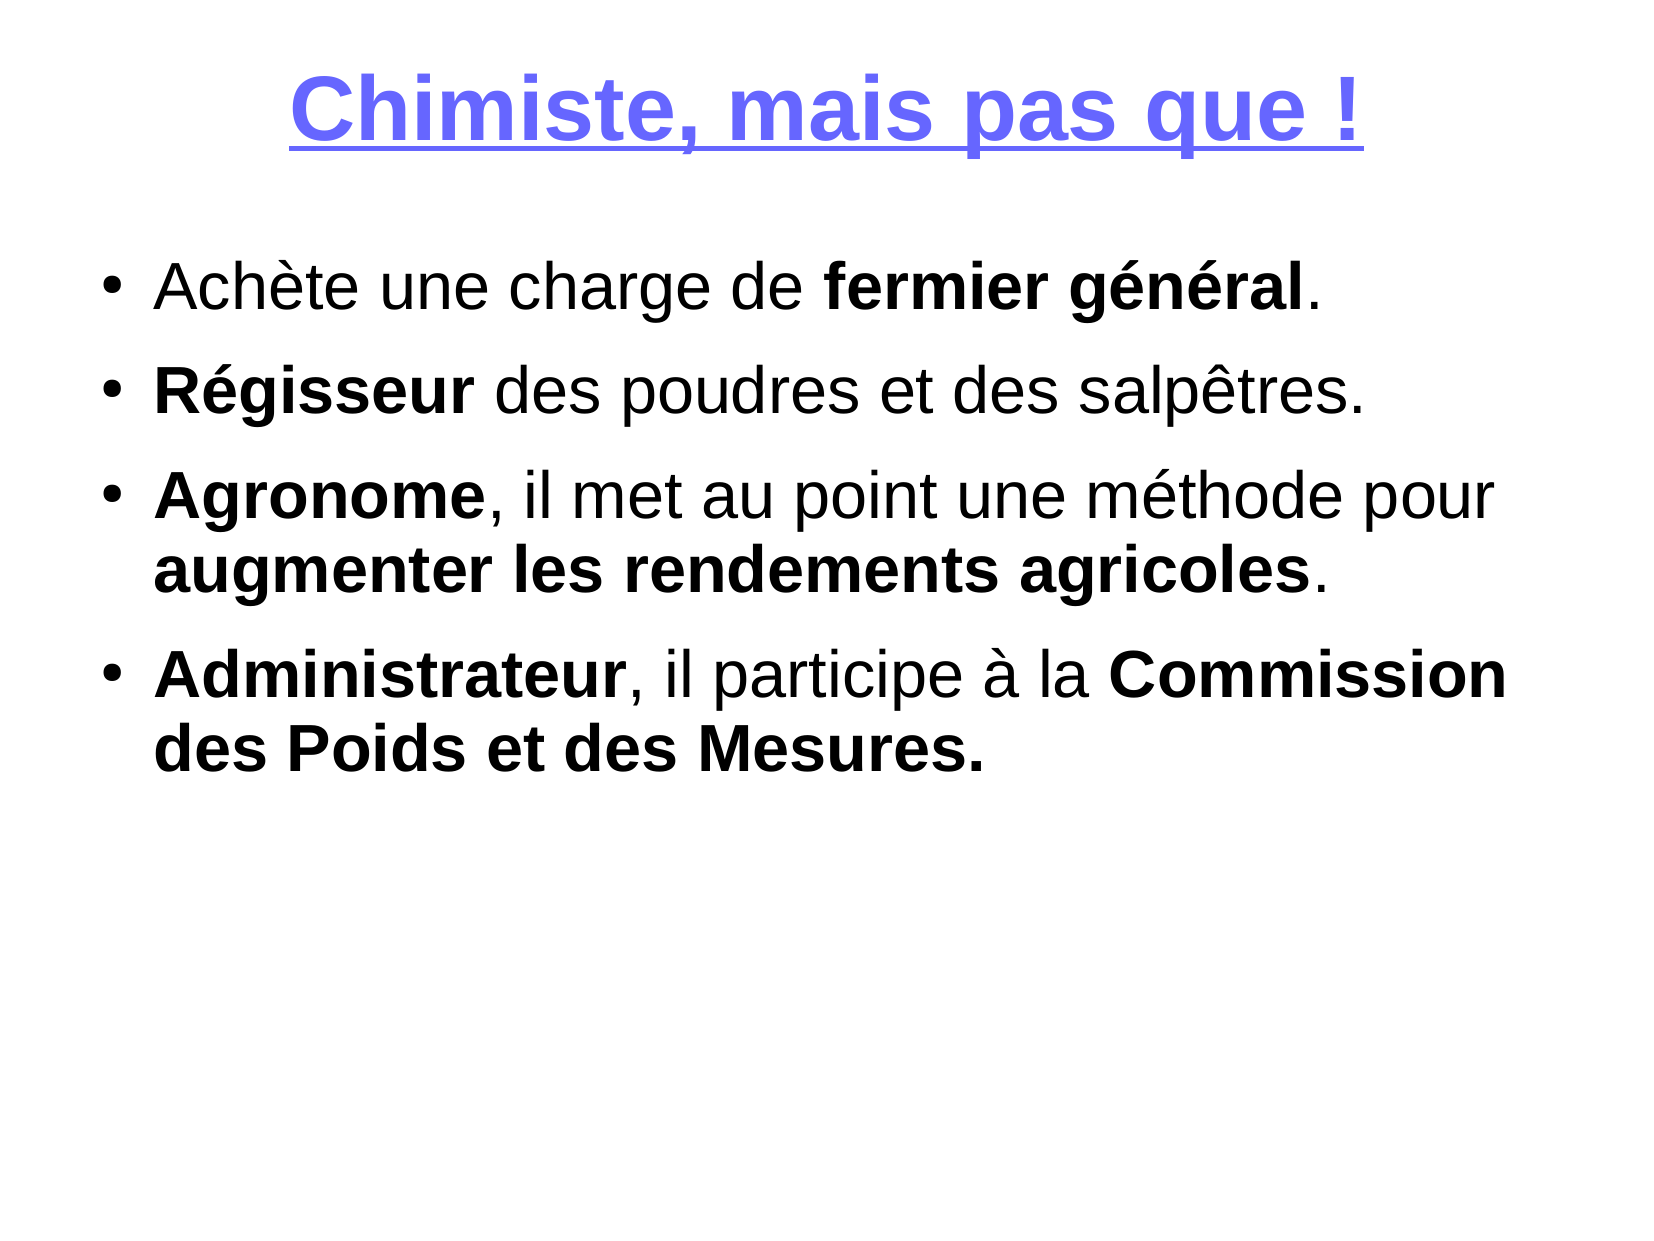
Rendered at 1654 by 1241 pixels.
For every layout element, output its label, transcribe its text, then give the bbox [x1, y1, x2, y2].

title Chimiste, mais pas que ! [82, 5, 1571, 213]
list Achète une charge de fermier général. Régisseur des poudres et des salpêtres. Agronome, il met au point une méthode pour augmenter les rendements agricoles. Administrateur, il participe à la Commission des Poids et des Mesures. [82, 249, 1571, 969]
